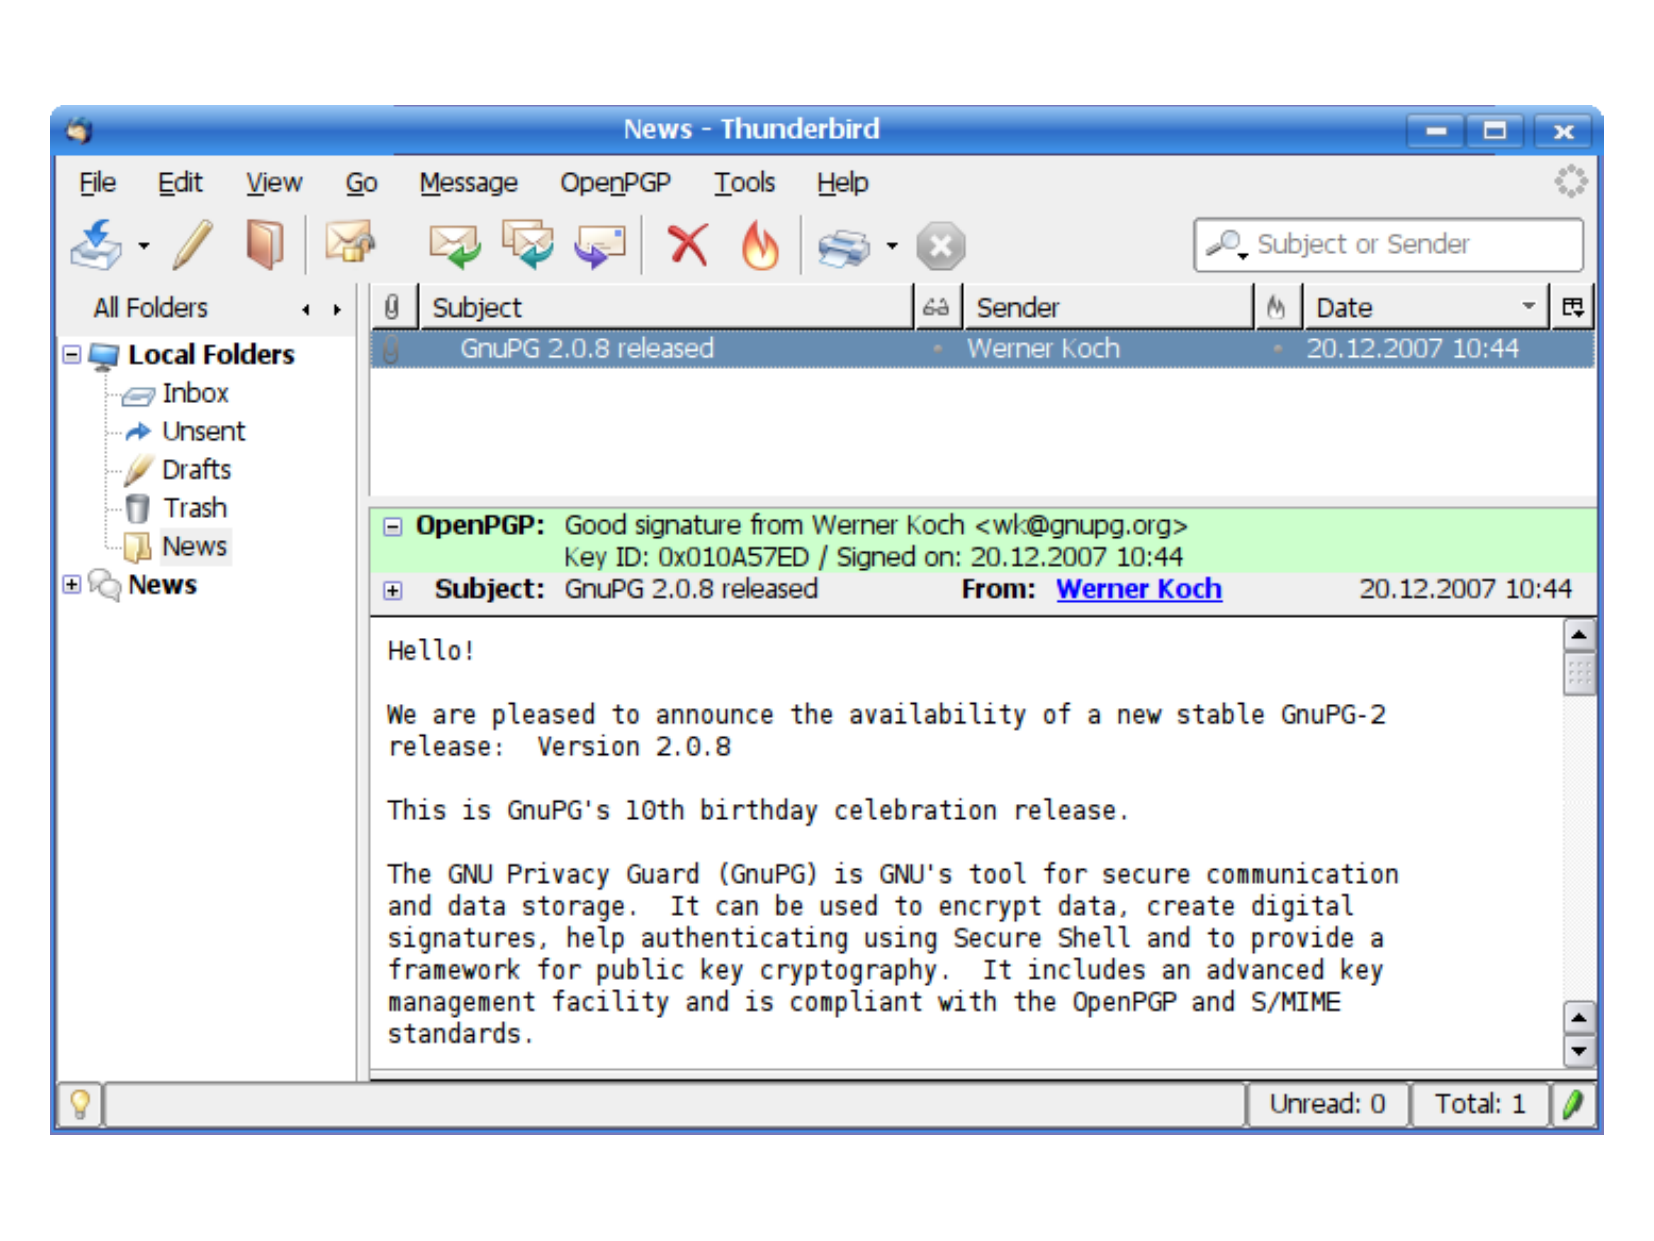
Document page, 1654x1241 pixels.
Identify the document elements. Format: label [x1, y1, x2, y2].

picture [50, 105, 1604, 1135]
